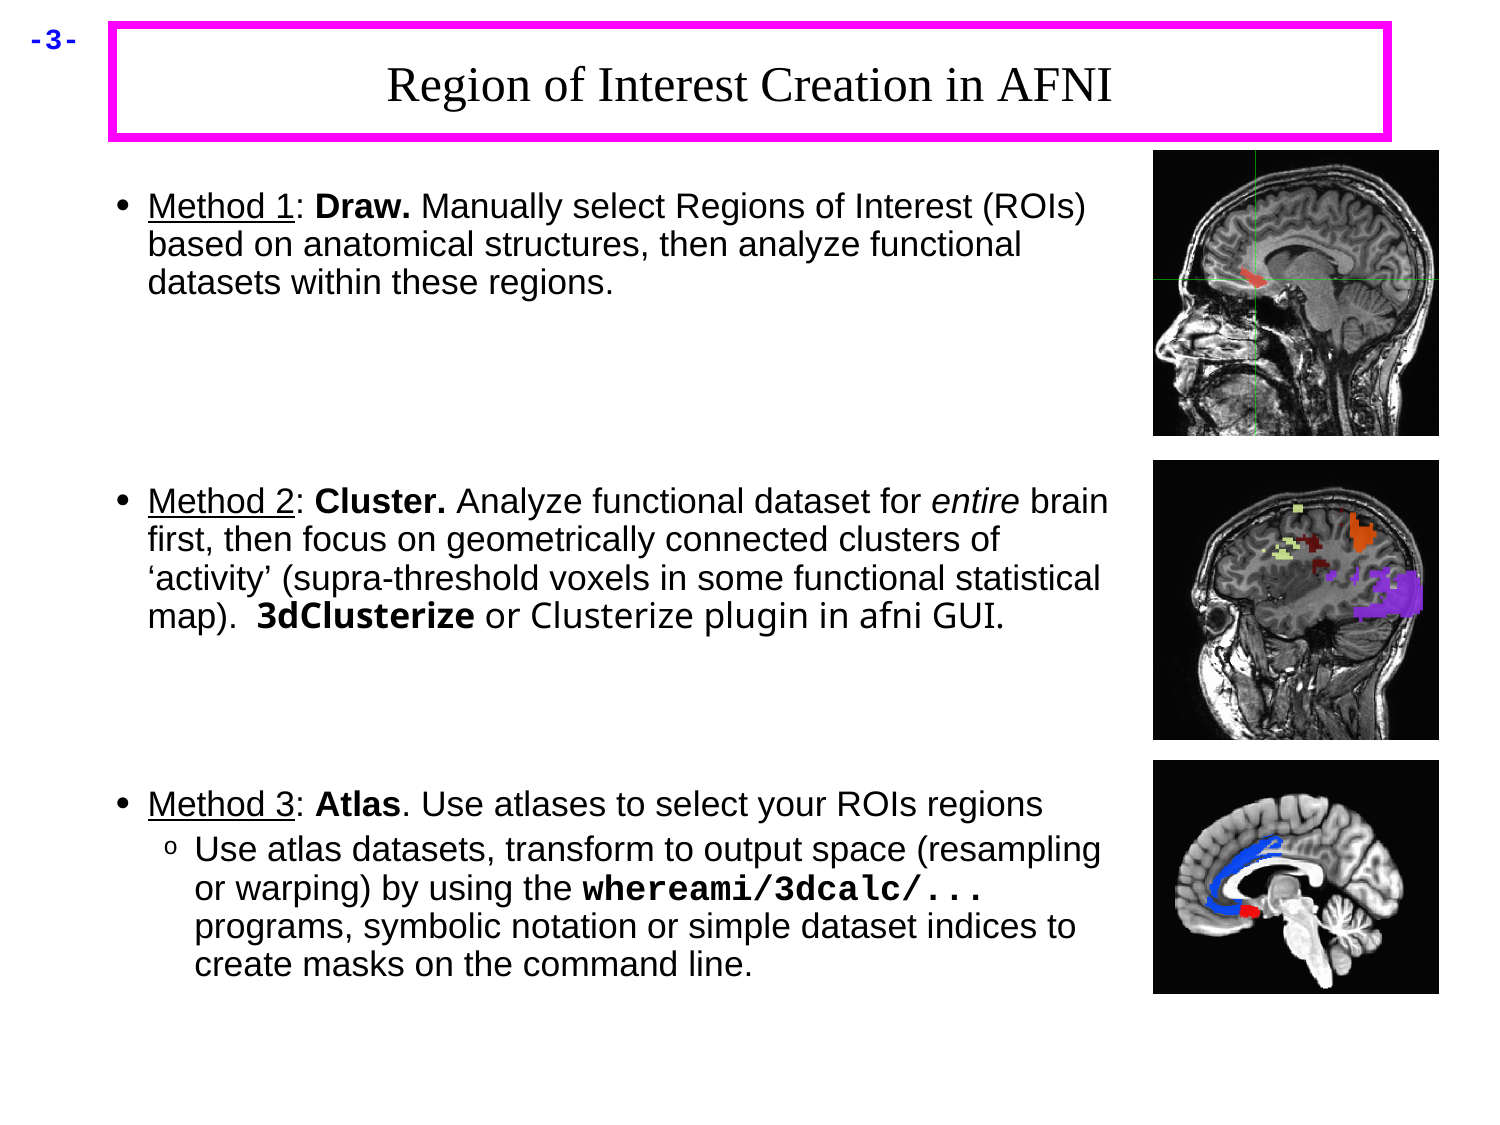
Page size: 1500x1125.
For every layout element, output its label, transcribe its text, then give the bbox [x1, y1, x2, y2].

picture [1153, 150, 1439, 436]
title Region of Interest Creation in AFNI [112, 24, 1388, 138]
picture [1153, 460, 1439, 740]
picture [1153, 760, 1439, 994]
list Method 1: Draw. Manually select Regions of Interest (ROIs) based on anatomical structures, then analyze functional datasets within these regions. Method 2: Cluster. Analyze functional dataset for entire brain first, then focus on geometrically connected clusters of ‘activity’ (supra-threshold voxels in some functional statistical map). 3dClusterize or Clusterize plugin in afni GUI. Method 3: Atlas. Use atlases to select your ROIs regions Use atlas datasets, transform to output space (resampling or warping) by using the whereami/3dcalc/... programs, symbolic notation or simple dataset indices to create masks on the command line. [99, 180, 1126, 1051]
